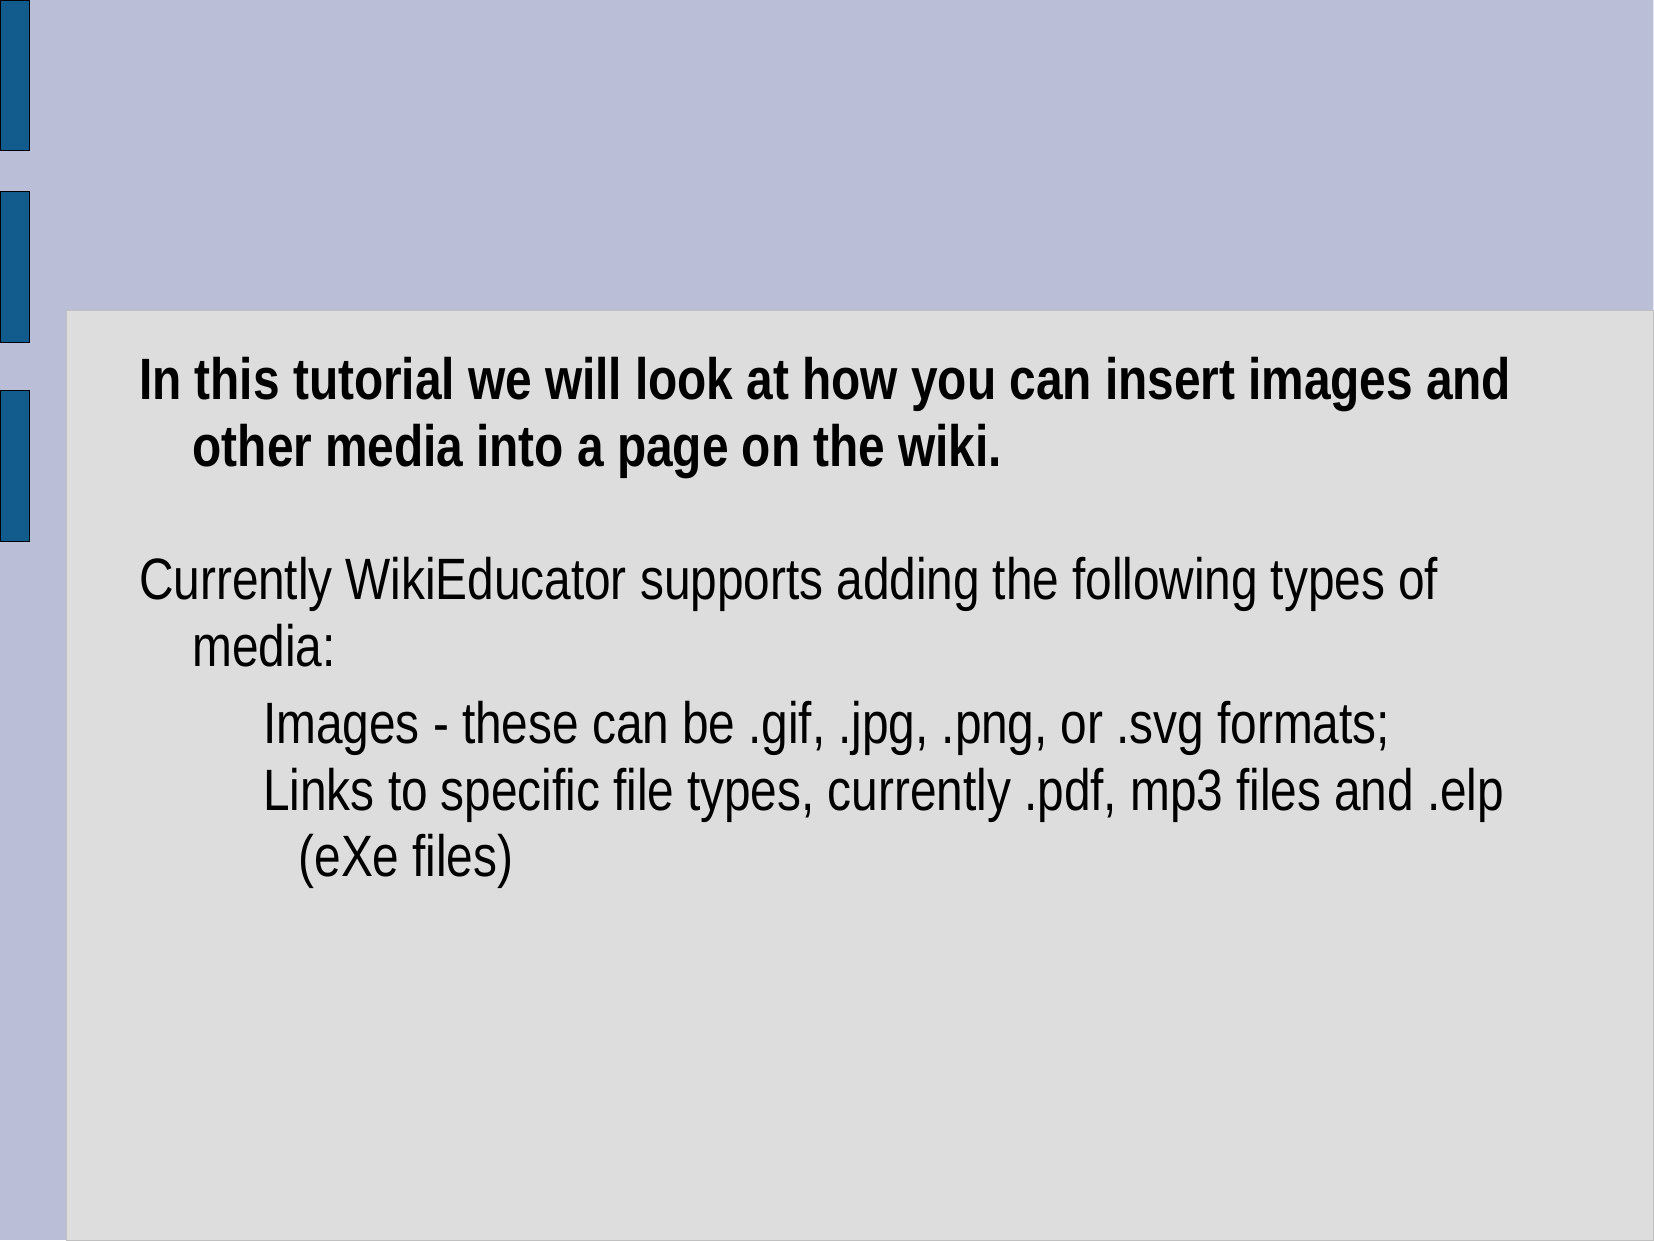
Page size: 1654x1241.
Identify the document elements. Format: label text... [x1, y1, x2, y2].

list In this tutorial we will look at how you can insert images and other media into a page on the wiki. Currently WikiEducator supports adding the following types of media: Images - these can be .gif, .jpg, .png, or .svg formats; Links to specific file types, currently .pdf, mp3 files and .elp (eXe files) [121, 344, 1534, 1127]
